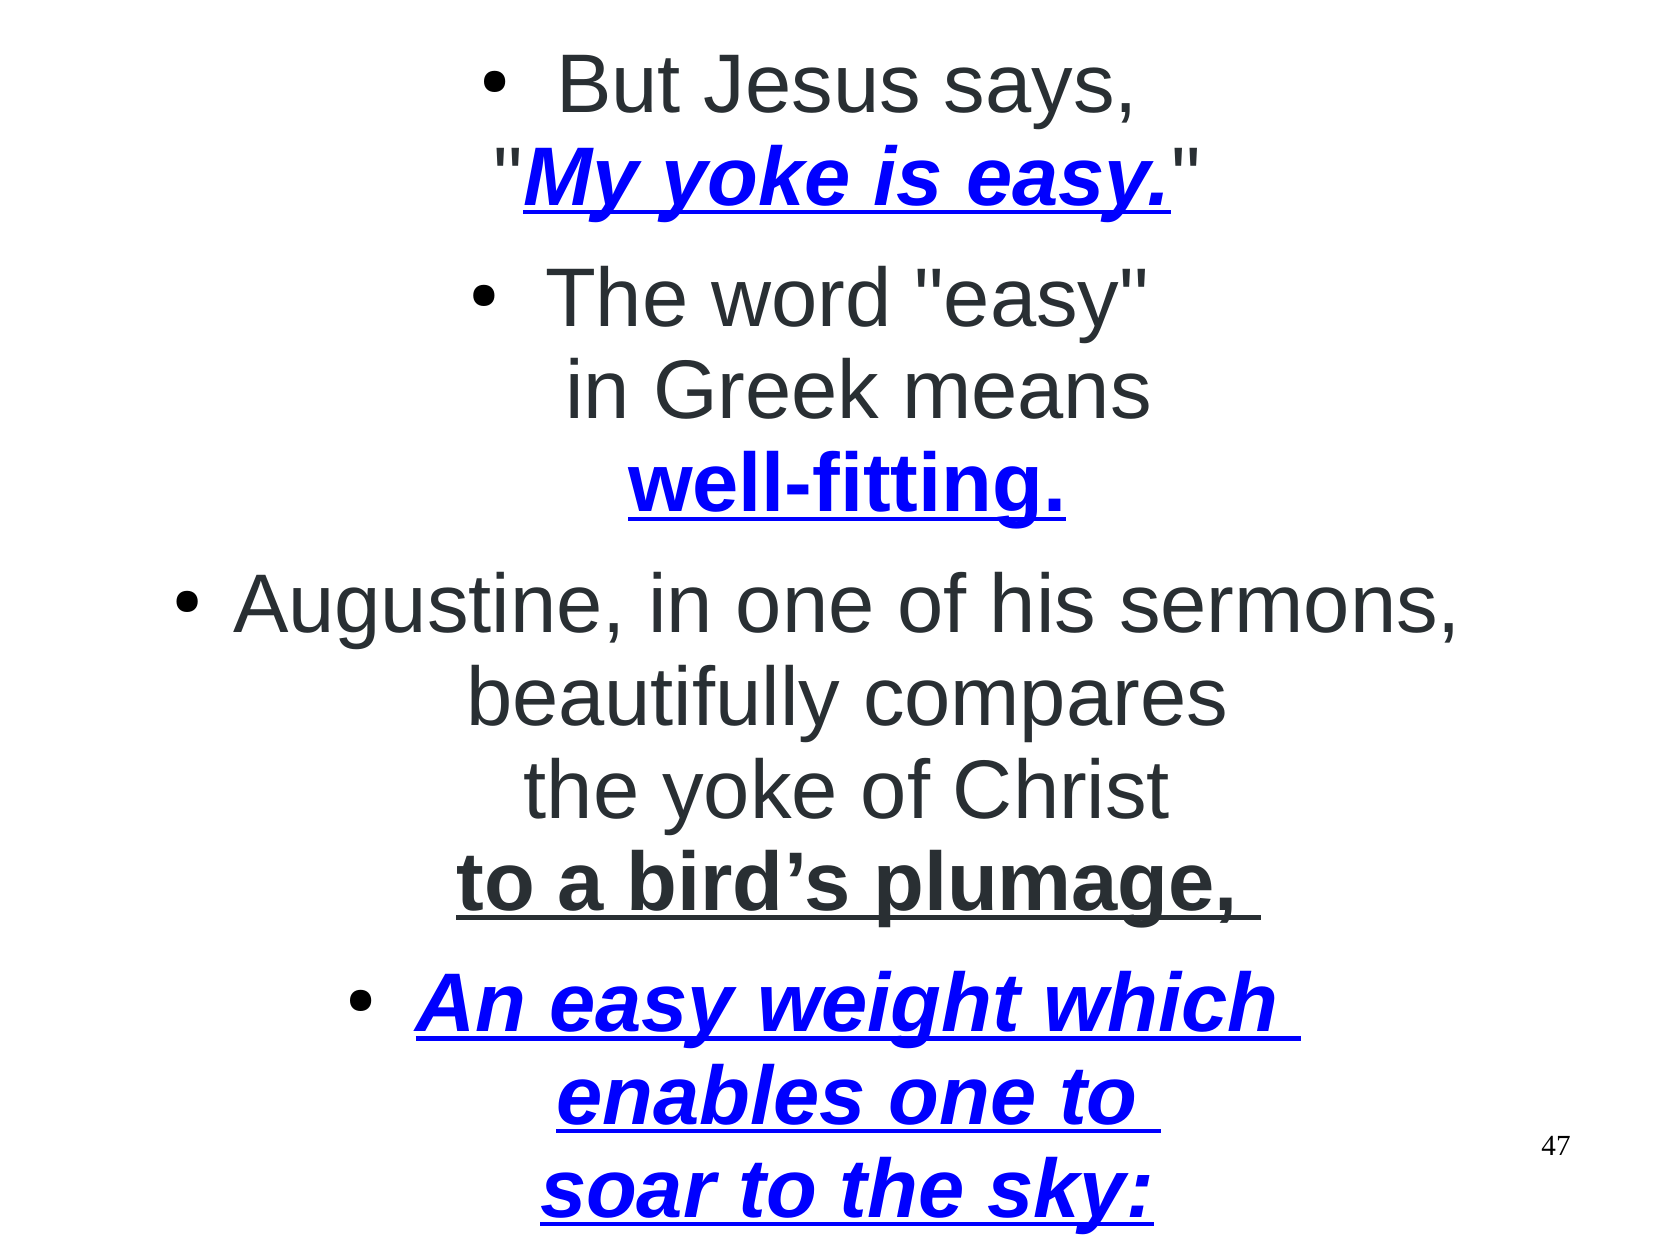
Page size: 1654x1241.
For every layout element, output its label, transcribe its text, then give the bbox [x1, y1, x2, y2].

list But Jesus says, "My yoke is easy." The word "easy" in Greek means well-fitting. Augustine, in one of his sermons, beautifully compares the yoke of Christ to a bird’s plumage, An easy weight which enables one to soar to the sky: [37, 37, 1613, 1238]
